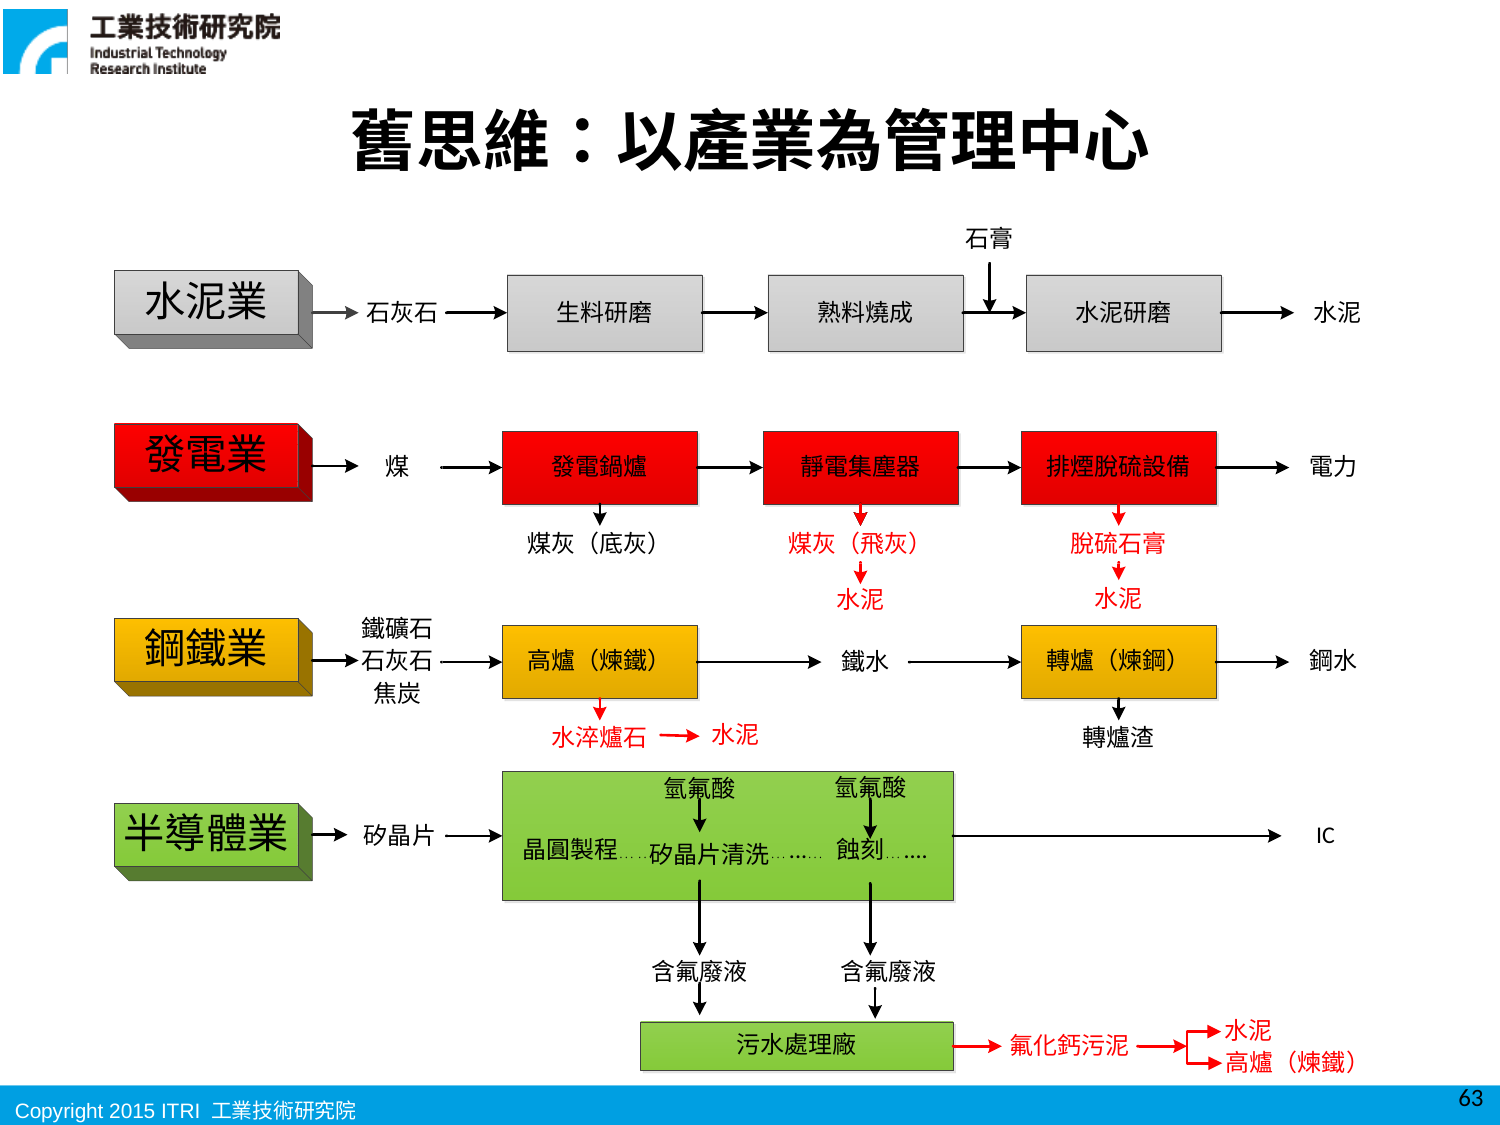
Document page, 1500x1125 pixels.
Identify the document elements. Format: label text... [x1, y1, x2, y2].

title 舊思維：以產業為管理中心 [75, 45, 1426, 233]
picture [112, 220, 1375, 1084]
text_box <編號> [1148, 1066, 1499, 1125]
picture [19, 9, 280, 74]
